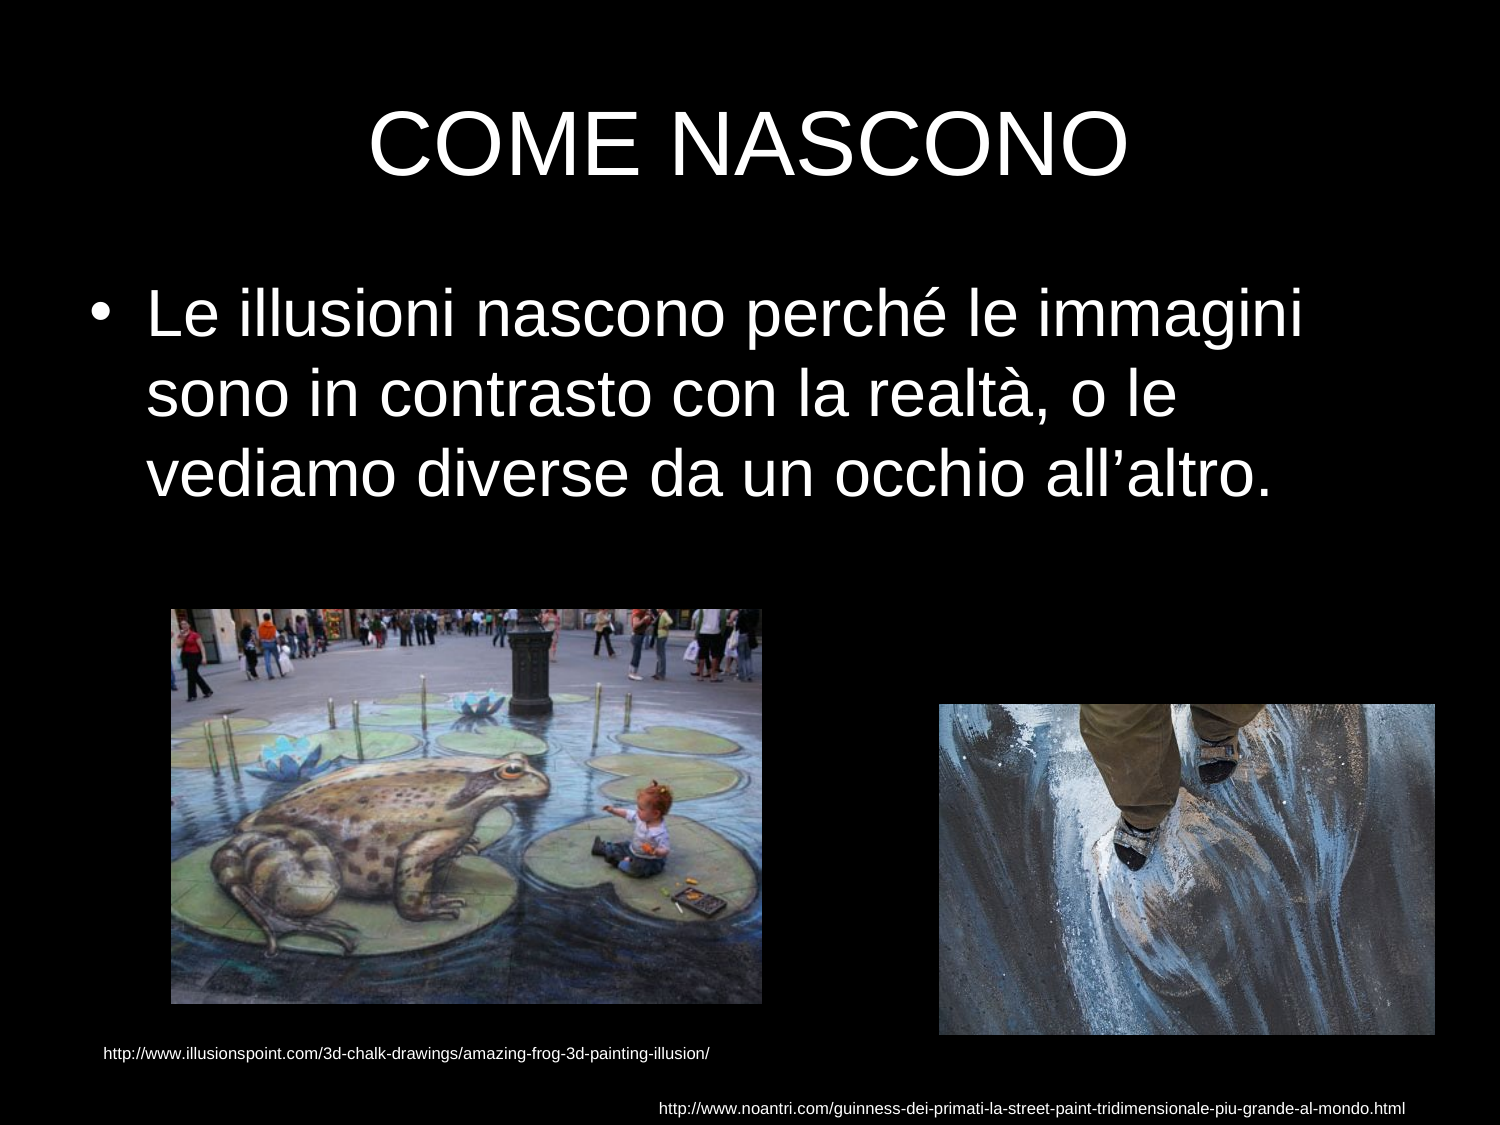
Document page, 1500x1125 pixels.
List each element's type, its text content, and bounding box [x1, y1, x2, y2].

text_box http://www.illusionspoint.com/3d-chalk-drawings/amazing-frog-3d-painting-illusion/ [88, 1034, 726, 1071]
picture [171, 609, 762, 1004]
list Le illusioni nascono perché le immagini sono in contrasto con la realtà, o le vediamo diverse da un occhio all’altro. [75, 262, 1426, 1006]
picture [939, 704, 1435, 1035]
title COME NASCONO [75, 45, 1426, 233]
text_box http://www.noantri.com/guinness-dei-primati-la-street-paint-tridimensionale-piu-grande-al-mondo.html [644, 1089, 1422, 1125]
